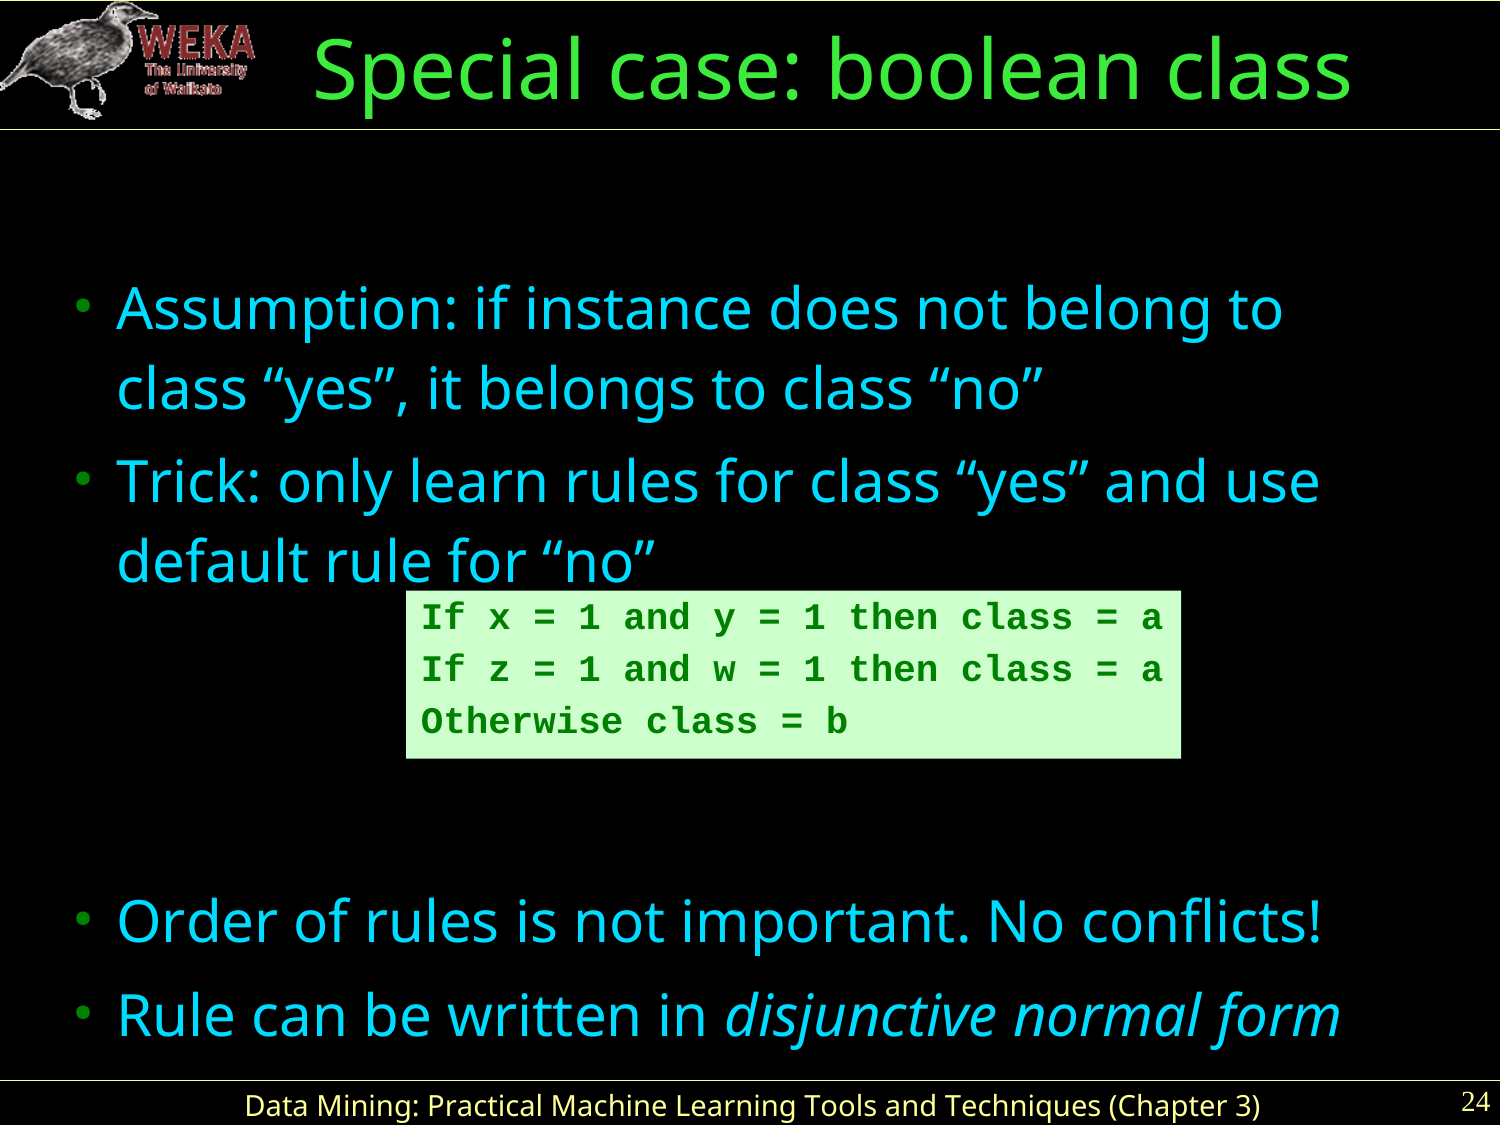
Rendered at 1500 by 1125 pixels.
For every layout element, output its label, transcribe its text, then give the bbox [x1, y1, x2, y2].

picture [0, 1, 266, 129]
title Special case: boolean class [297, 0, 1500, 148]
text_box If x = 1 and y = 1 then class = a If z = 1 and w = 1 then class = a Otherwise class = b [406, 590, 1182, 759]
text_box Assumption: if instance does not belong to class “yes”, it belongs to class “no” Trick: only learn rules for class “yes” and use default rule for “no” Order of rules is not important. No conflicts! Rule can be written in disjunctive normal form [59, 260, 1447, 938]
